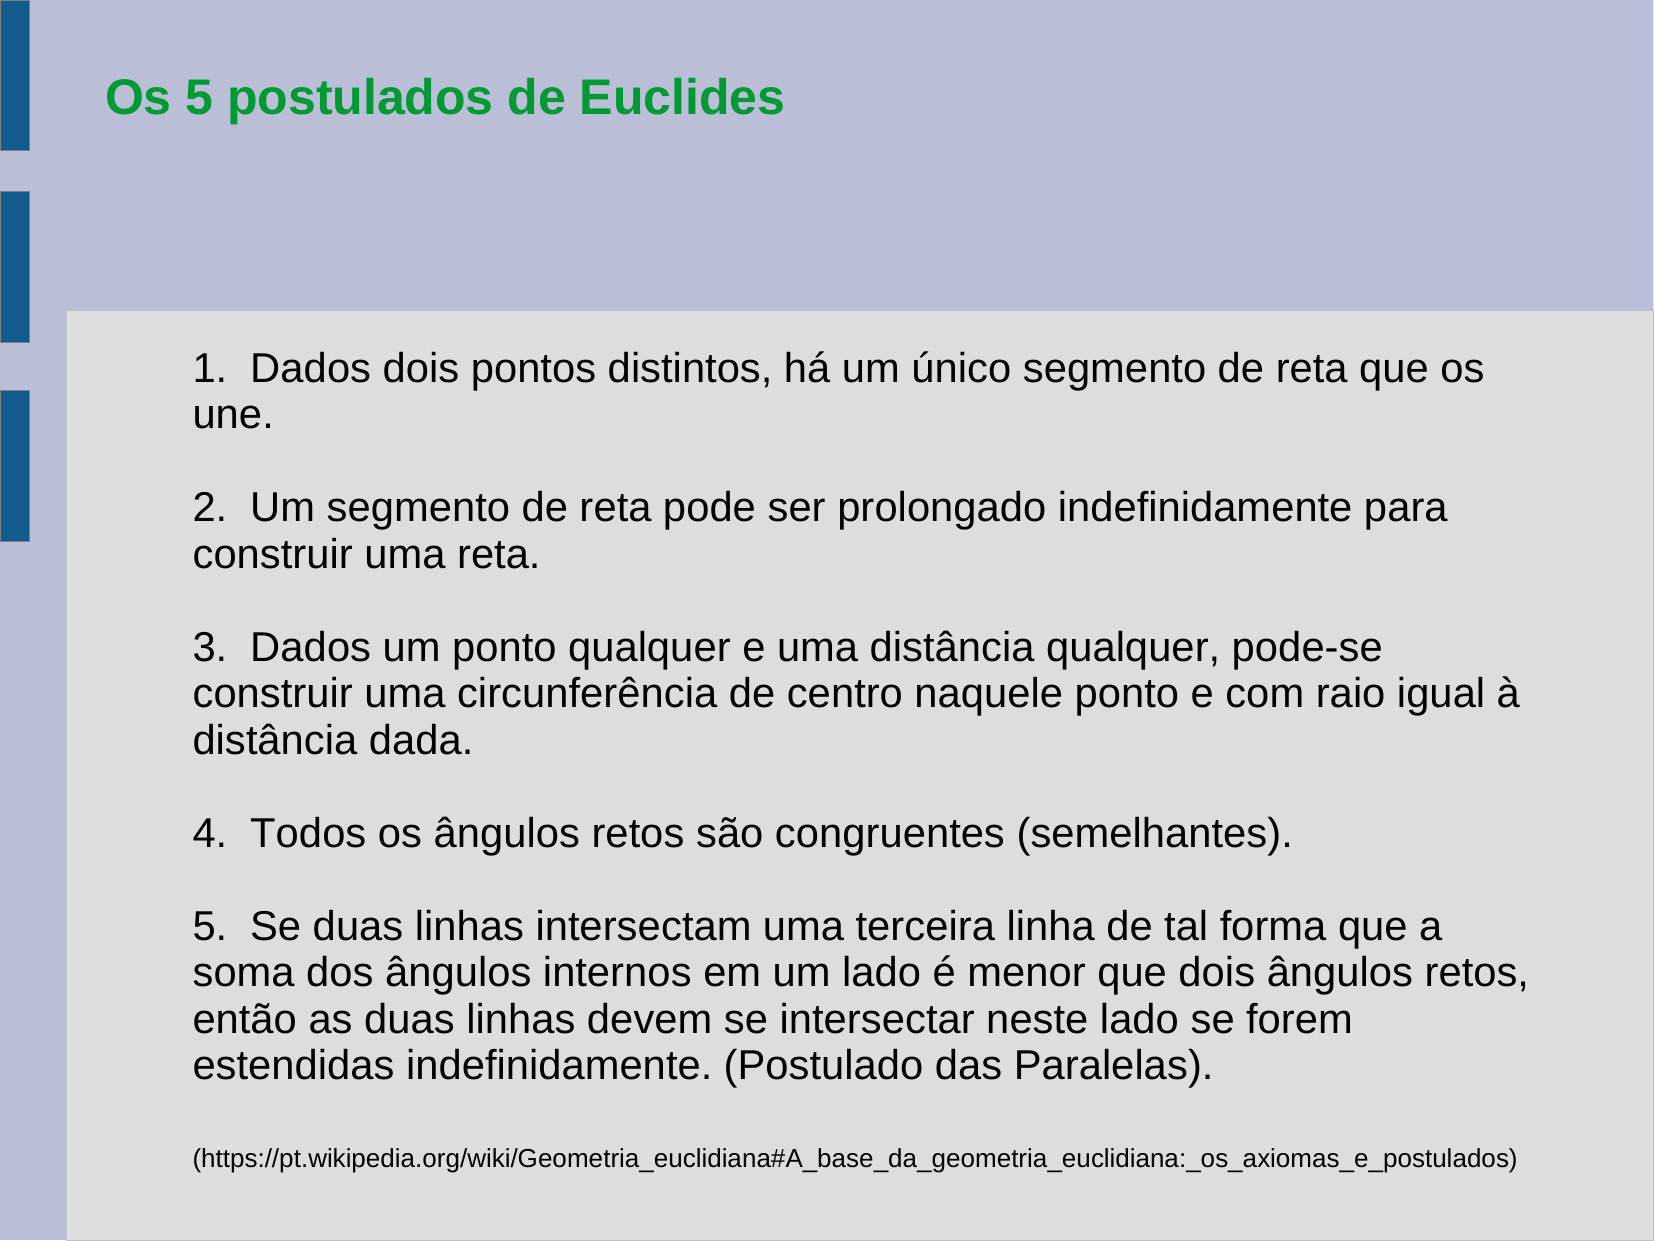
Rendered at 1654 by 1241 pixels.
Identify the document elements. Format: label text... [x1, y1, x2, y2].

list 1. Dados dois pontos distintos, há um único segmento de reta que os une. 2. Um segmento de reta pode ser prolongado indefinidamente para construir uma reta. 3. Dados um ponto qualquer e uma distância qualquer, pode-se construir uma circunferência de centro naquele ponto e com raio igual à distância dada. 4. Todos os ângulos retos são congruentes (semelhantes). 5. Se duas linhas intersectam uma terceira linha de tal forma que a soma dos ângulos internos em um lado é menor que dois ângulos retos, então as duas linhas devem se intersectar neste lado se forem estendidas indefinidamente. (Postulado das Paralelas). (https://pt.wikipedia.org/wiki/Geometria_euclidiana#A_base_da_geometria_euclidiana:_os_axiomas_e_postulados) [121, 344, 1534, 1241]
title Os 5 postulados de Euclides [105, 45, 1518, 151]
